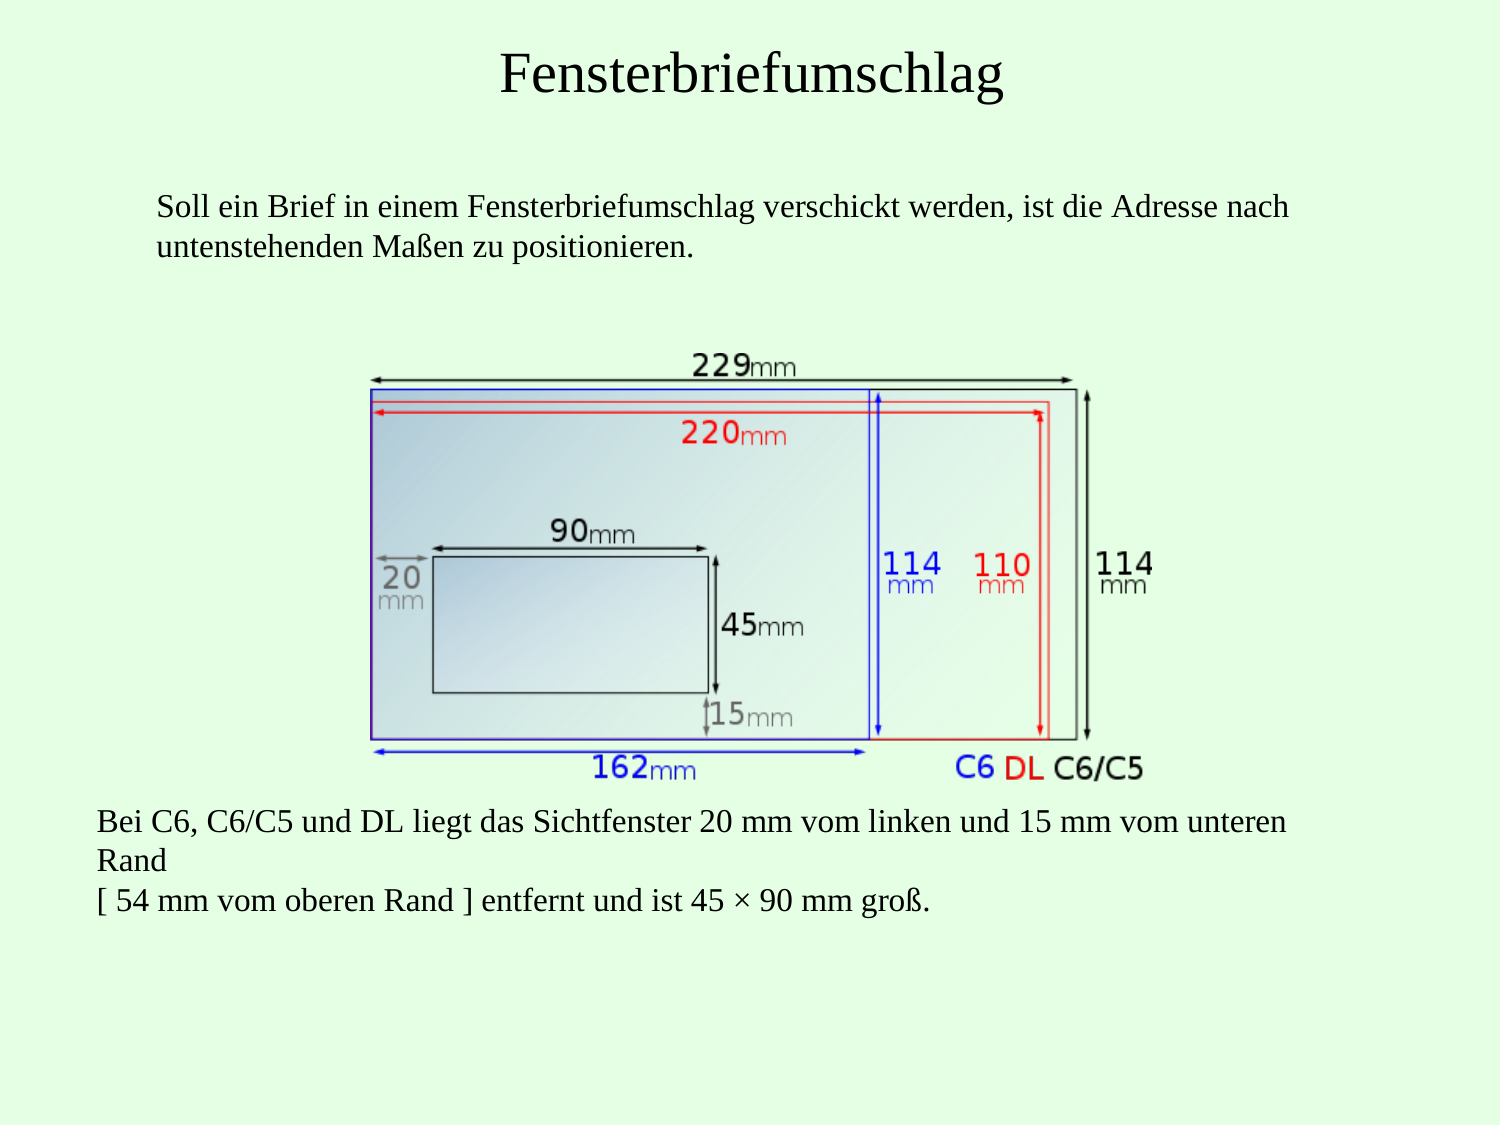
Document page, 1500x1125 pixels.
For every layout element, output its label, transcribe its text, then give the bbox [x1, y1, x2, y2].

text_box Soll ein Brief in einem Fensterbriefumschlag verschickt werden, ist die Adresse nach untenstehenden Maßen zu positionieren. [141, 177, 1441, 272]
picture [370, 353, 1152, 783]
title Fensterbriefumschlag [115, 0, 1389, 147]
text_box Bei C6, C6/C5 und DL liegt das Sichtfenster 20 mm vom linken und 15 mm vom unteren Rand [ 54 mm vom oberen Rand ] entfernt und ist 45 × 90 mm groß. [81, 791, 1382, 887]
